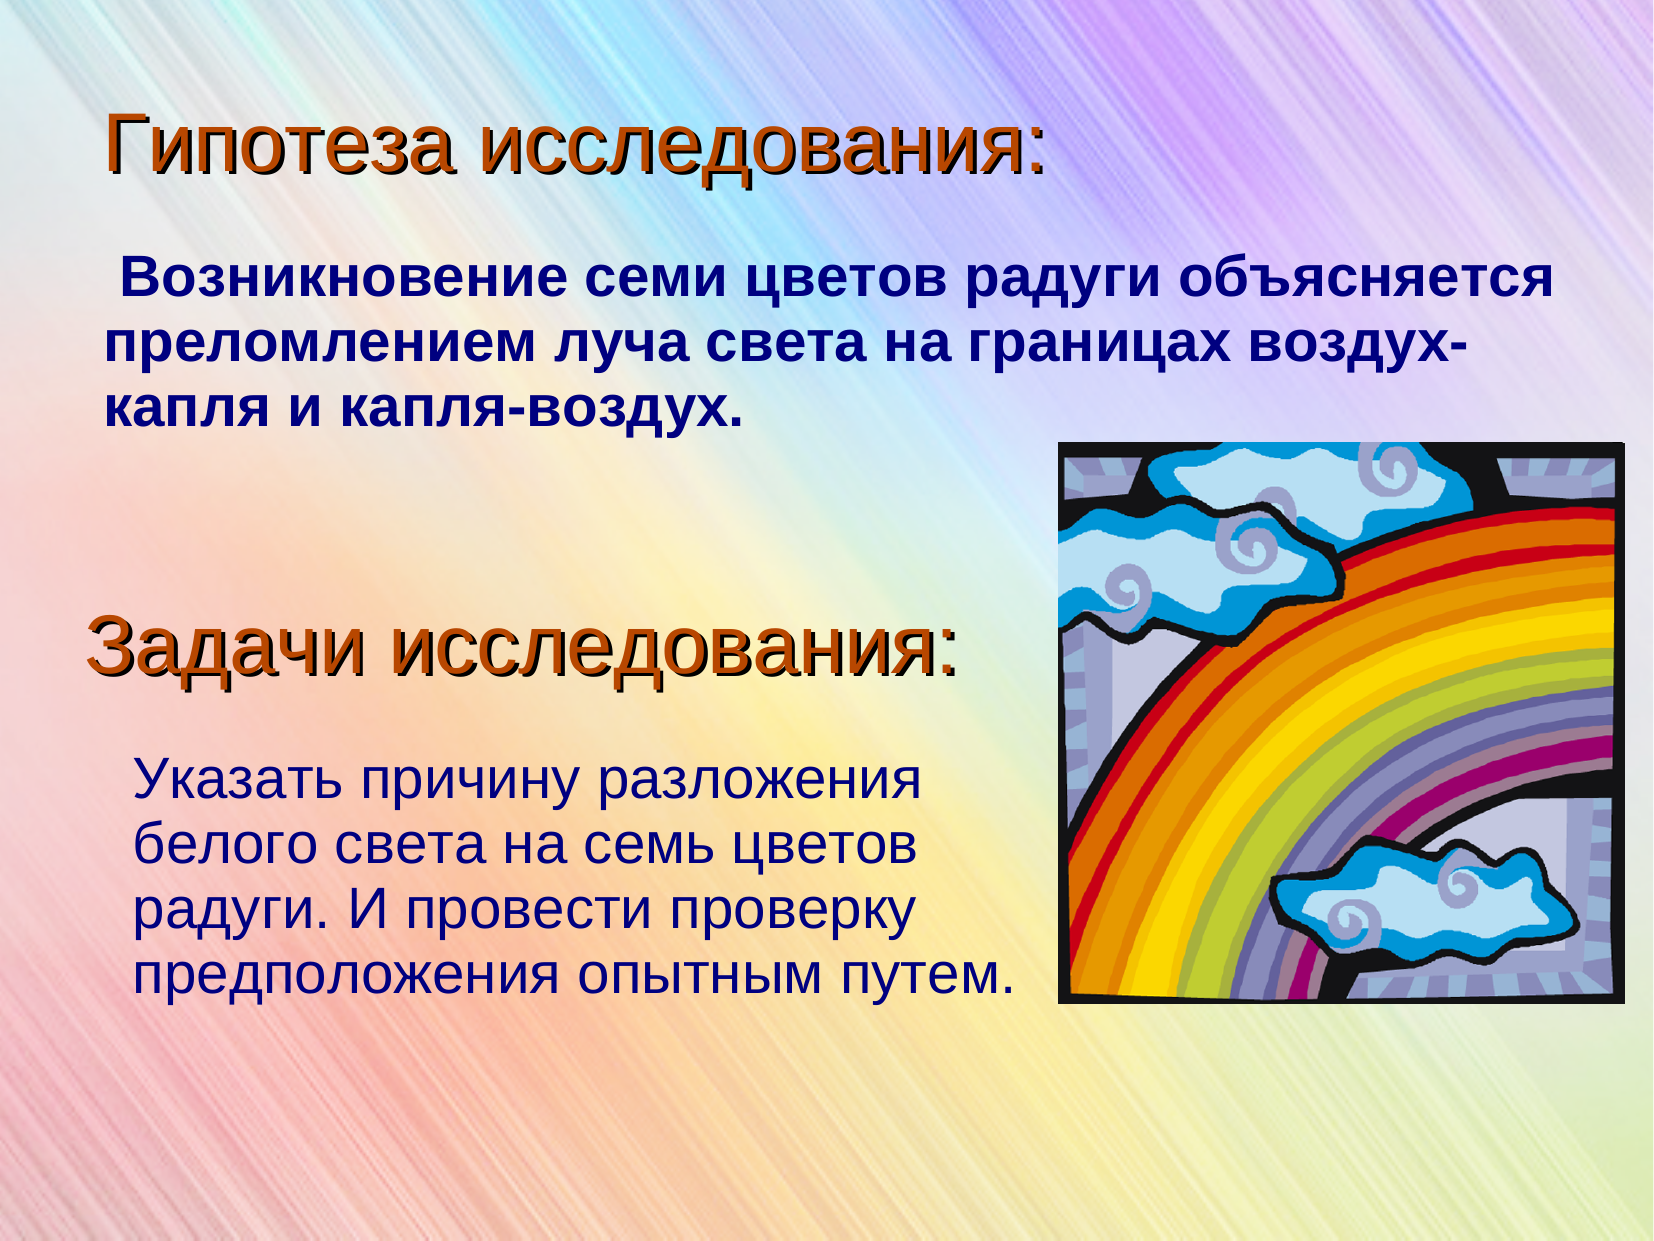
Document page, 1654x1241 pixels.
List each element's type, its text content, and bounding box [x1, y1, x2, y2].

text_box Гипотеза исследования: [87, 88, 1063, 197]
text_box Возникновение семи цветов радуги объясняется преломлением луча света на границах воздух- капля и капля-воздух. [88, 236, 1586, 451]
picture [0, 0, 1654, 1241]
text_box Задачи исследования: [69, 590, 975, 699]
text_box Указать причину разложения белого света на семь цветов радуги. И провести проверку предположения опытным путем. [118, 738, 1211, 1093]
